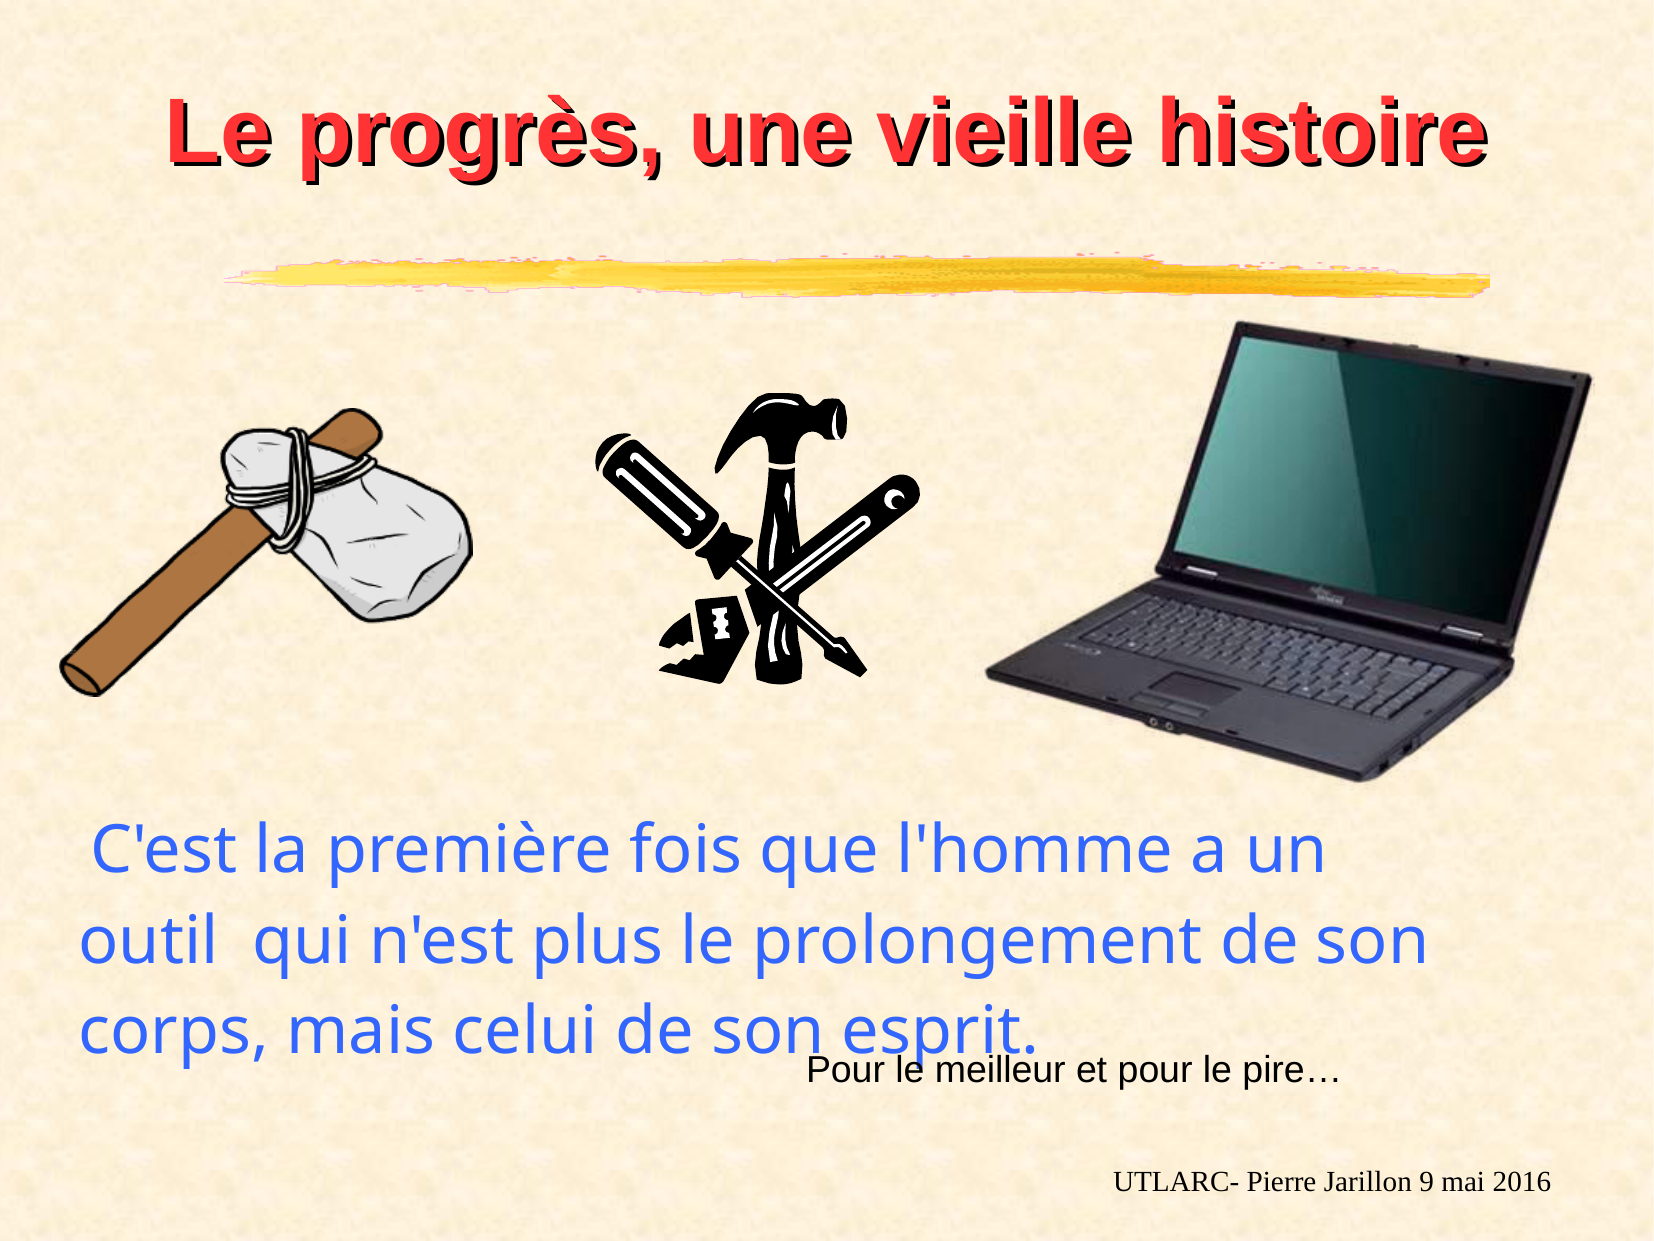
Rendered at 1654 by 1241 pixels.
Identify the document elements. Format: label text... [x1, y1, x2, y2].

title Le progrès, une vieille histoire [82, 49, 1571, 213]
text_box C'est la première fois que l'homme a un outil qui n'est plus le prolongement de son corps, mais celui de son esprit. [63, 793, 1451, 1053]
text_box Pour le meilleur et pour le pire… [791, 1041, 1512, 1099]
picture [0, 0, 1654, 1241]
